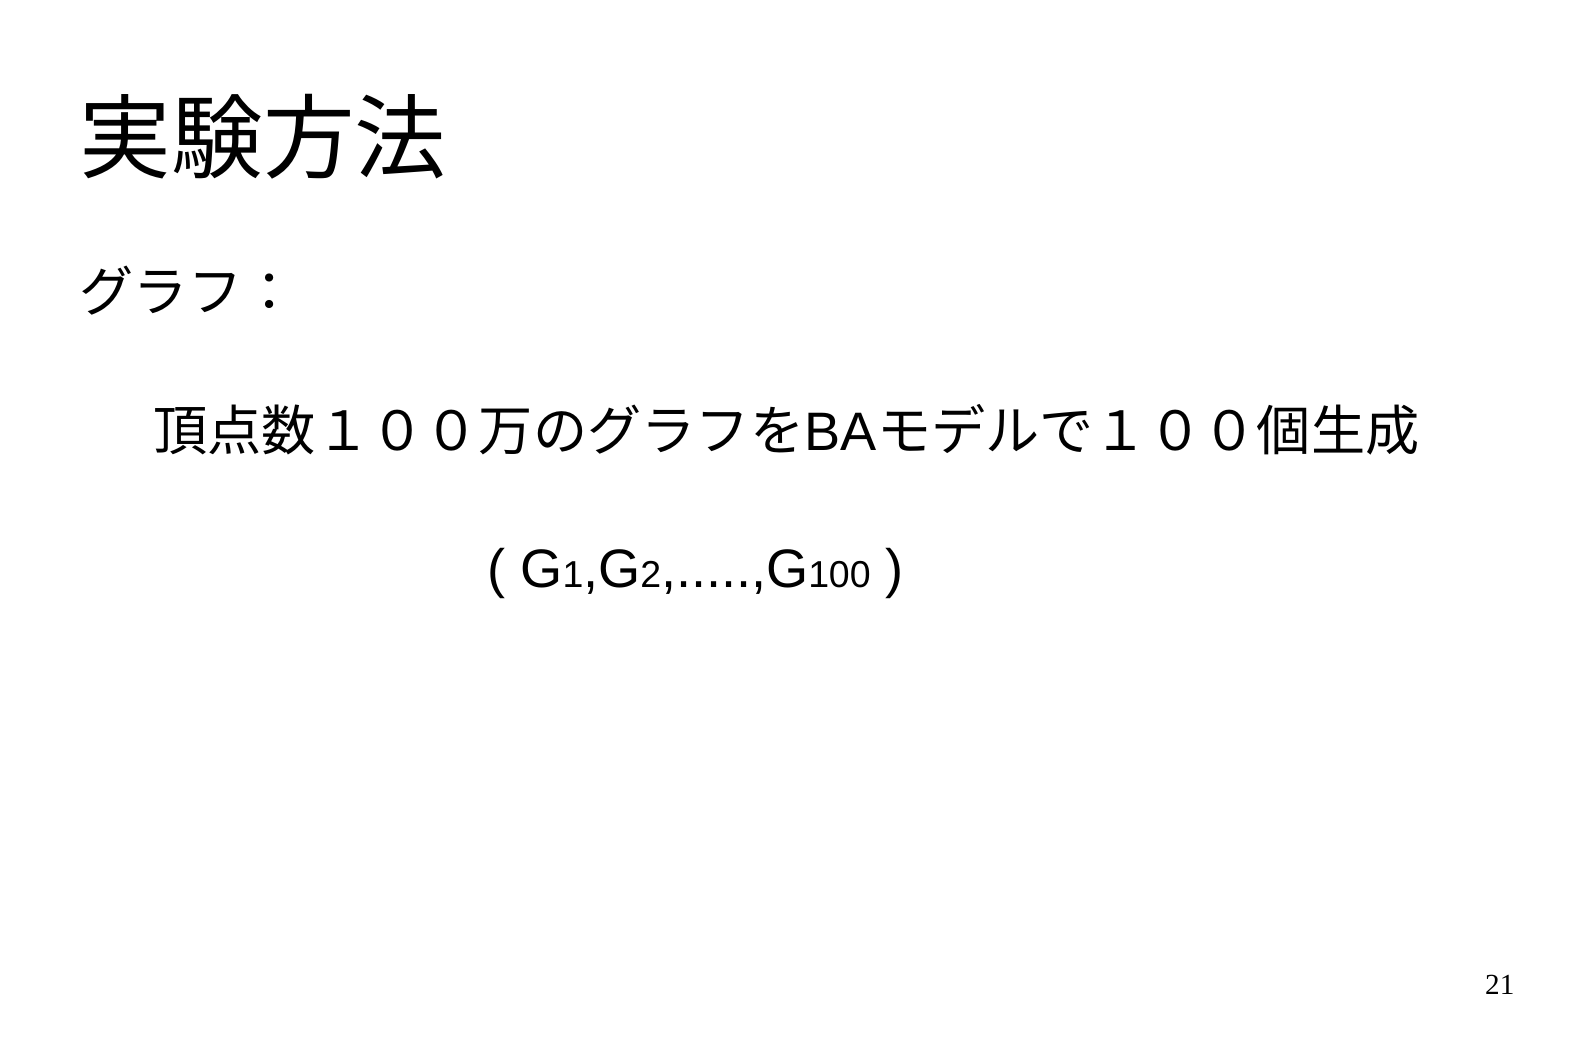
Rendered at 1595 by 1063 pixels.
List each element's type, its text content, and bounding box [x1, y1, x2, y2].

text_box ( G1,G2,.....,G100 ) [472, 531, 975, 607]
subtitle グラフ： 頂点数１００万のグラフをBAモデルで１００個生成 [79, 248, 1515, 951]
title 実験方法 [79, 42, 1515, 220]
